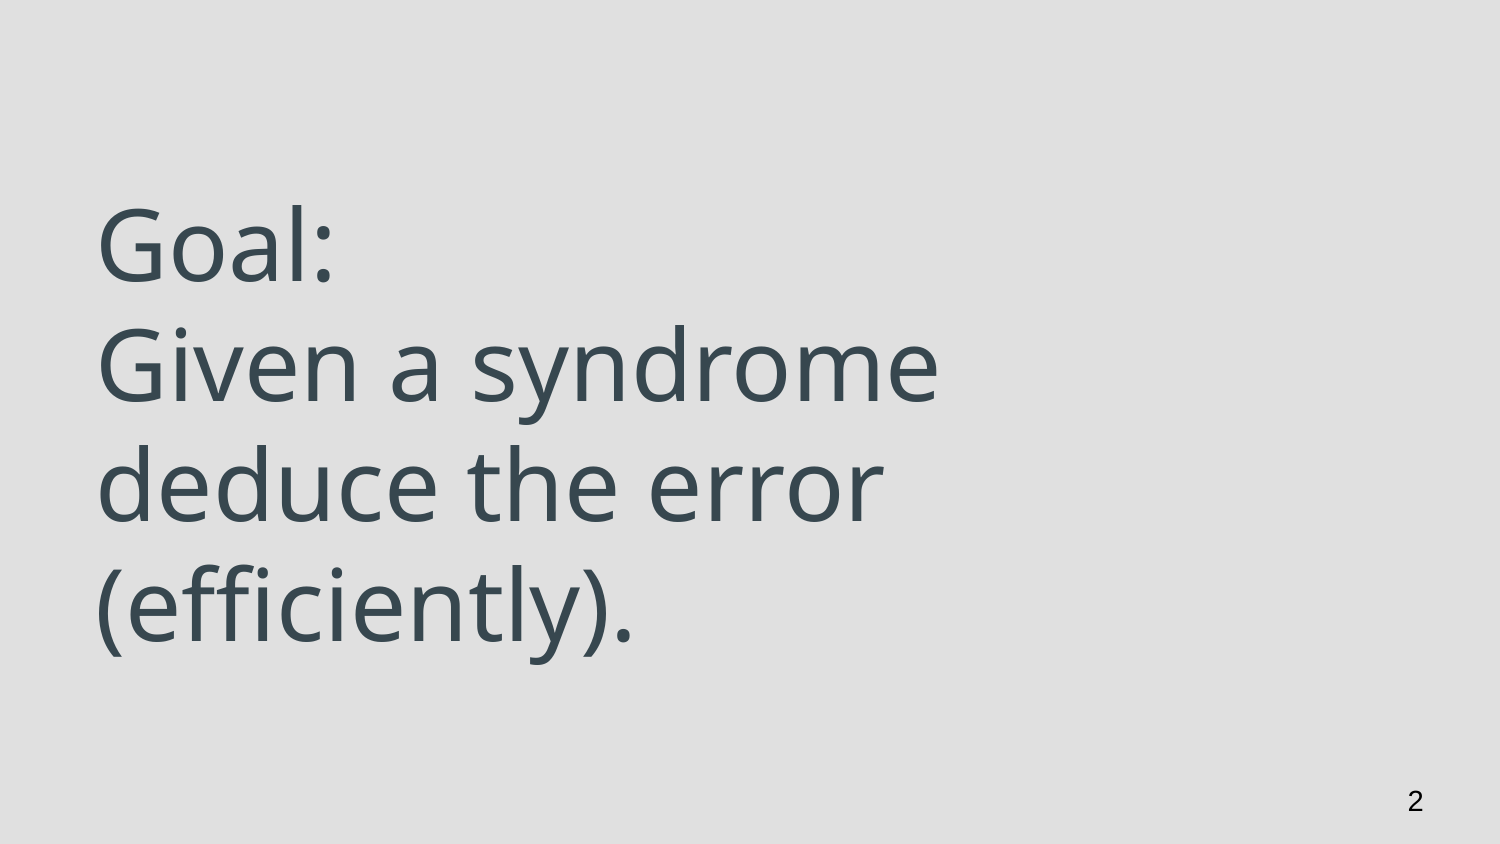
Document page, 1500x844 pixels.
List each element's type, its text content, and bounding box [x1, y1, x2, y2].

slide_number <number> [1392, 767, 1483, 833]
title Goal: Given a syndrome deduce the error (efficiently). [80, 86, 1102, 758]
